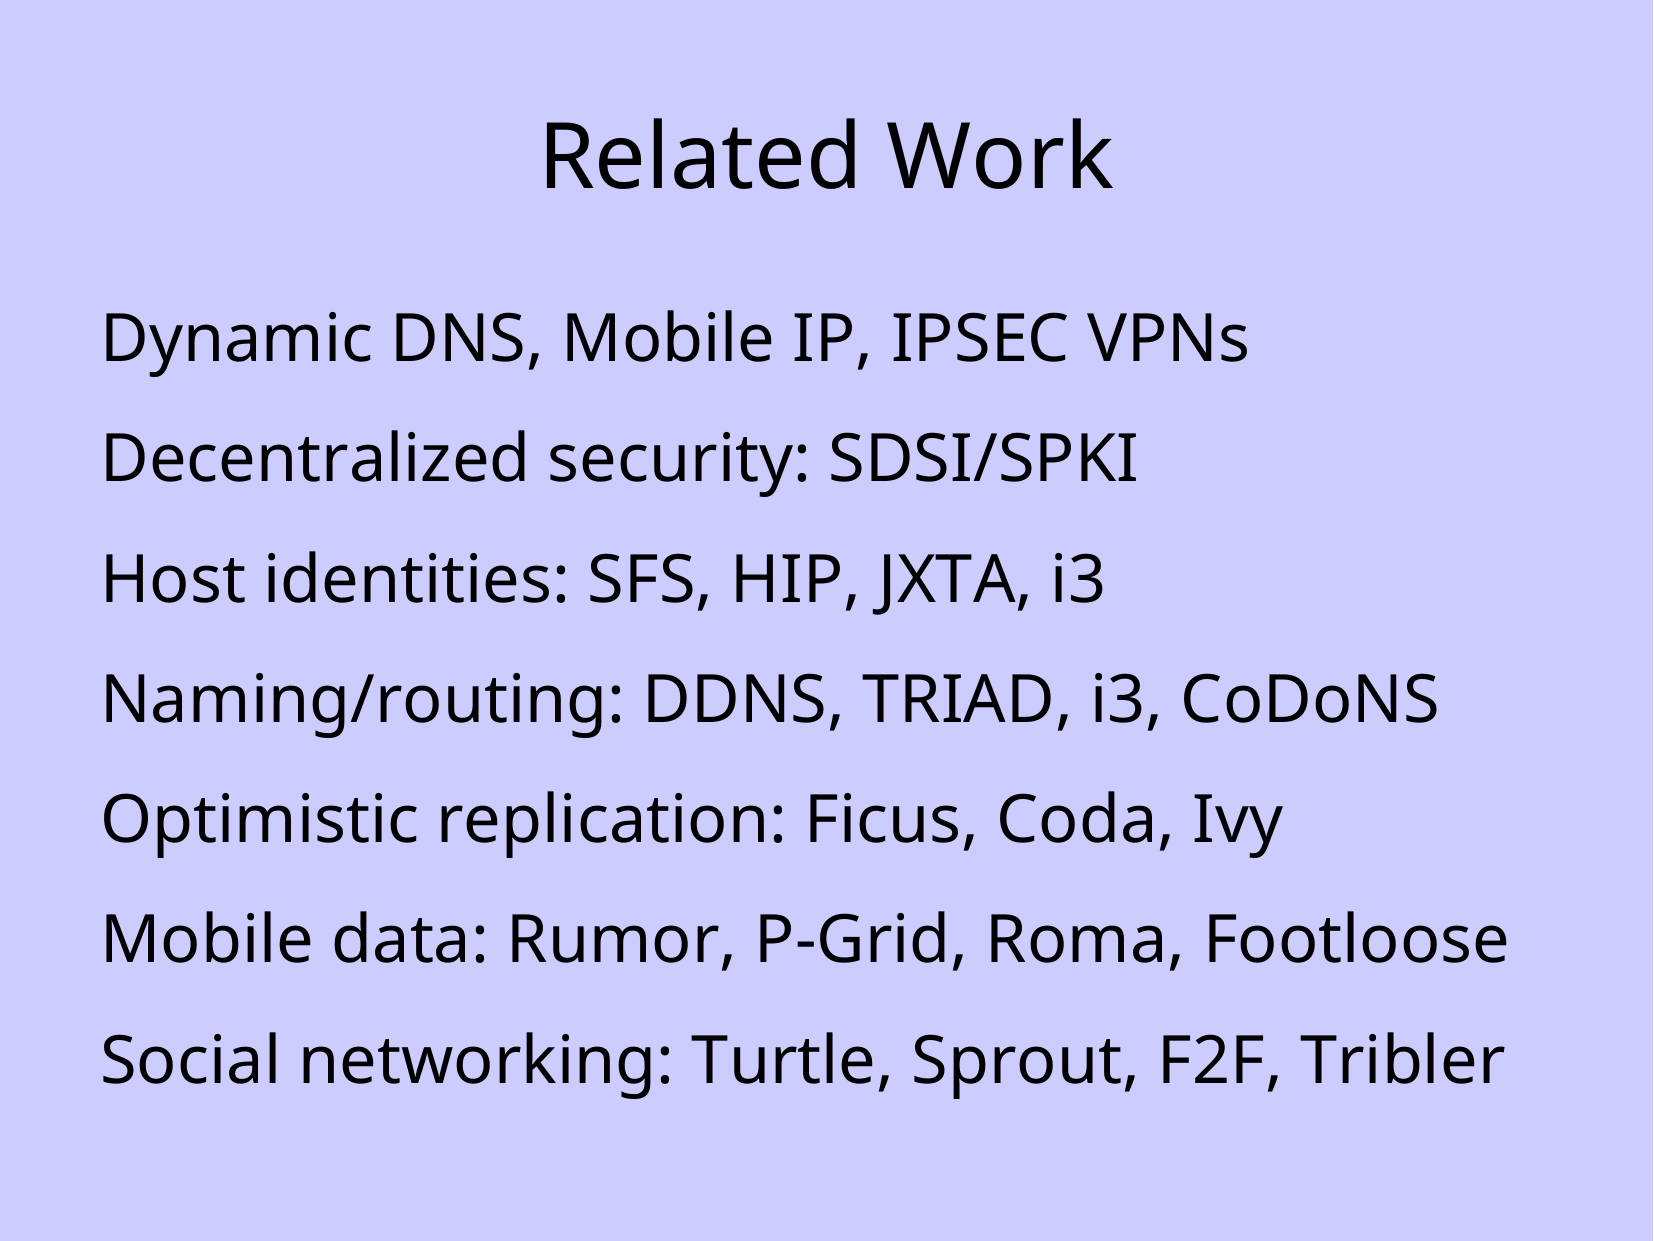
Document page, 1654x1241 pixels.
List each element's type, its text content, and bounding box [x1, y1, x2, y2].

title Related Work [82, 56, 1571, 250]
list Dynamic DNS, Mobile IP, IPSEC VPNs Decentralized security: SDSI/SPKI Host identities: SFS, HIP, JXTA, i3 Naming/routing: DDNS, TRIAD, i3, CoDoNS Optimistic replication: Ficus, Coda, Ivy Mobile data: Rumor, P-Grid, Roma, Footloose Social networking: Turtle, Sprout, F2F, Tribler [82, 290, 1571, 1095]
